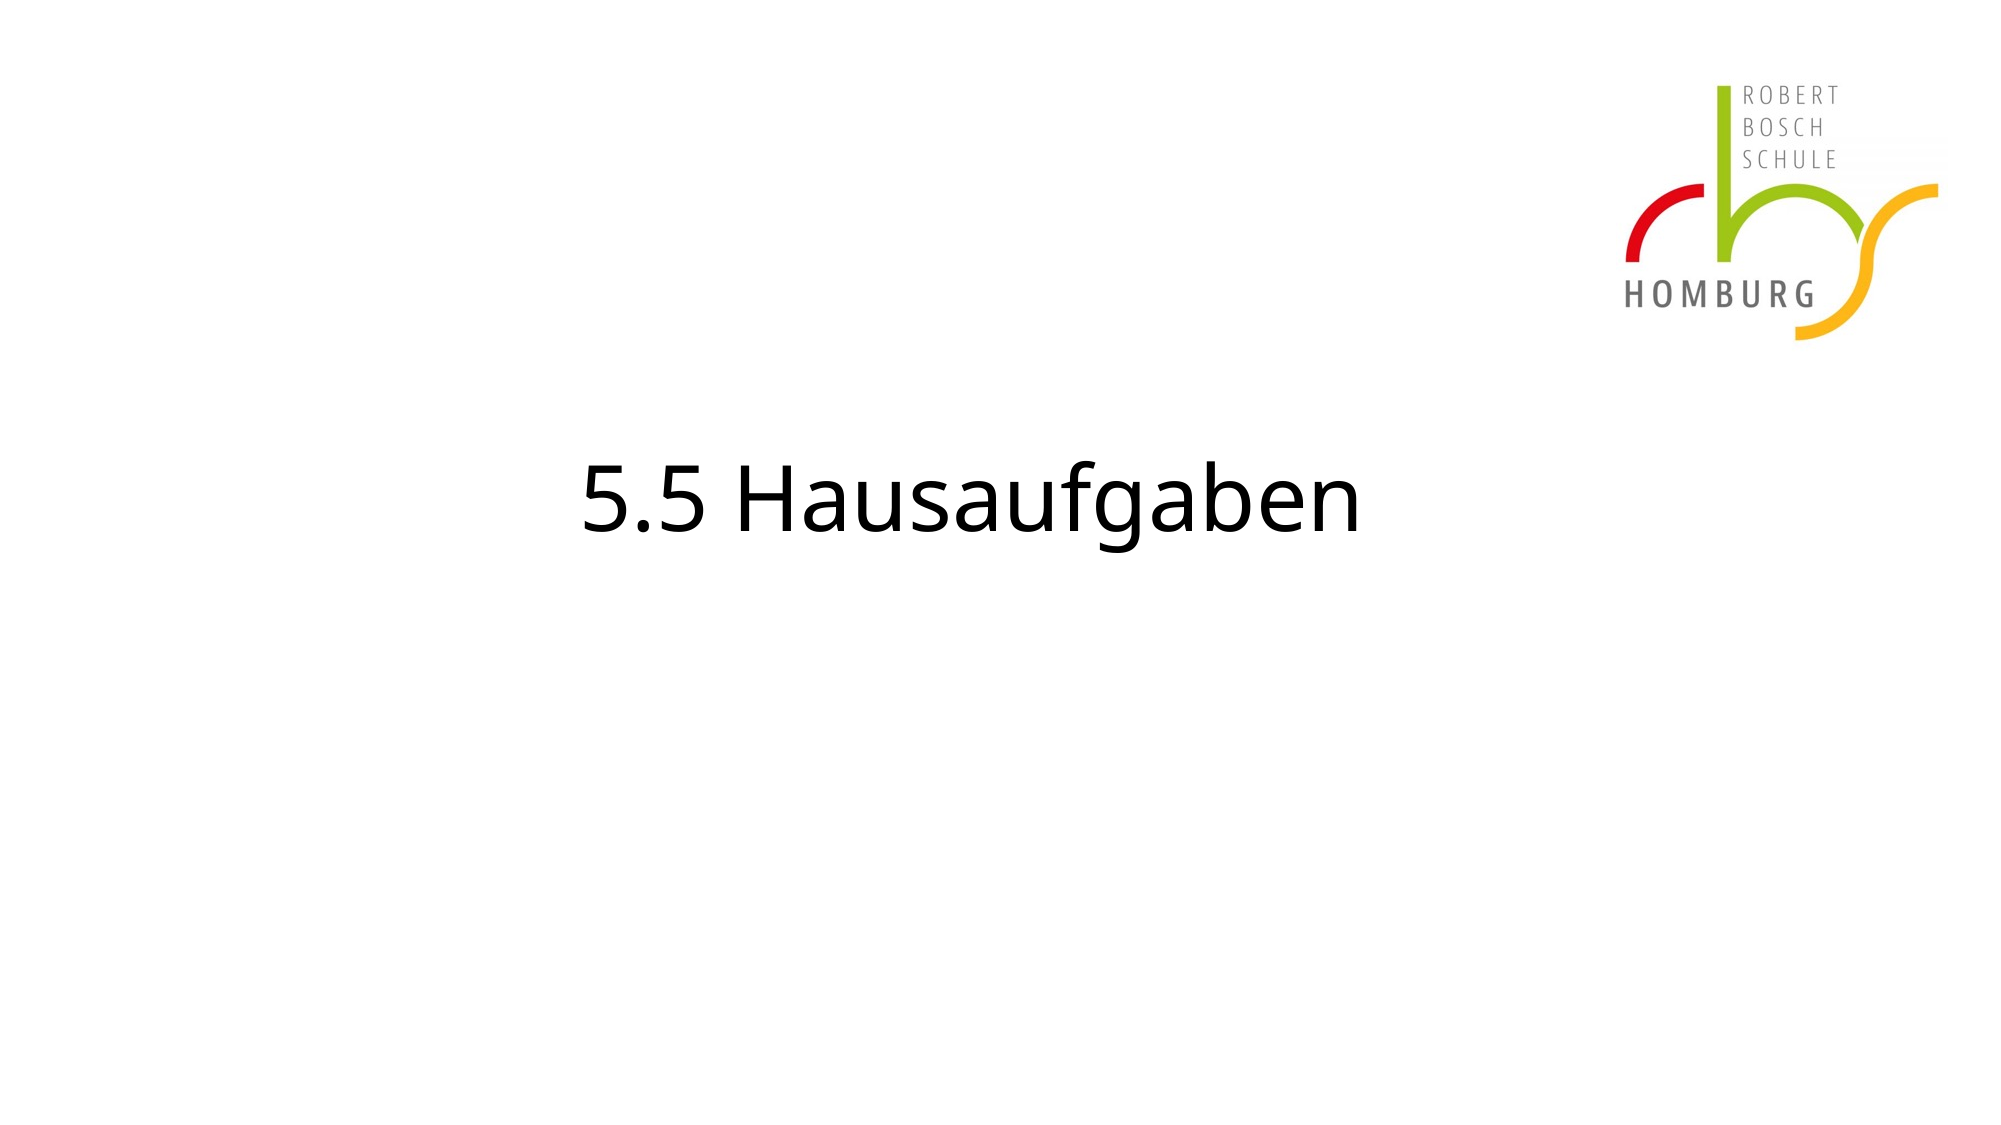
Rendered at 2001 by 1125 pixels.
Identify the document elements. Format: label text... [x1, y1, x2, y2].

picture [1616, 47, 1948, 379]
text_box 5.5 Hausaufgaben [222, 444, 1723, 837]
